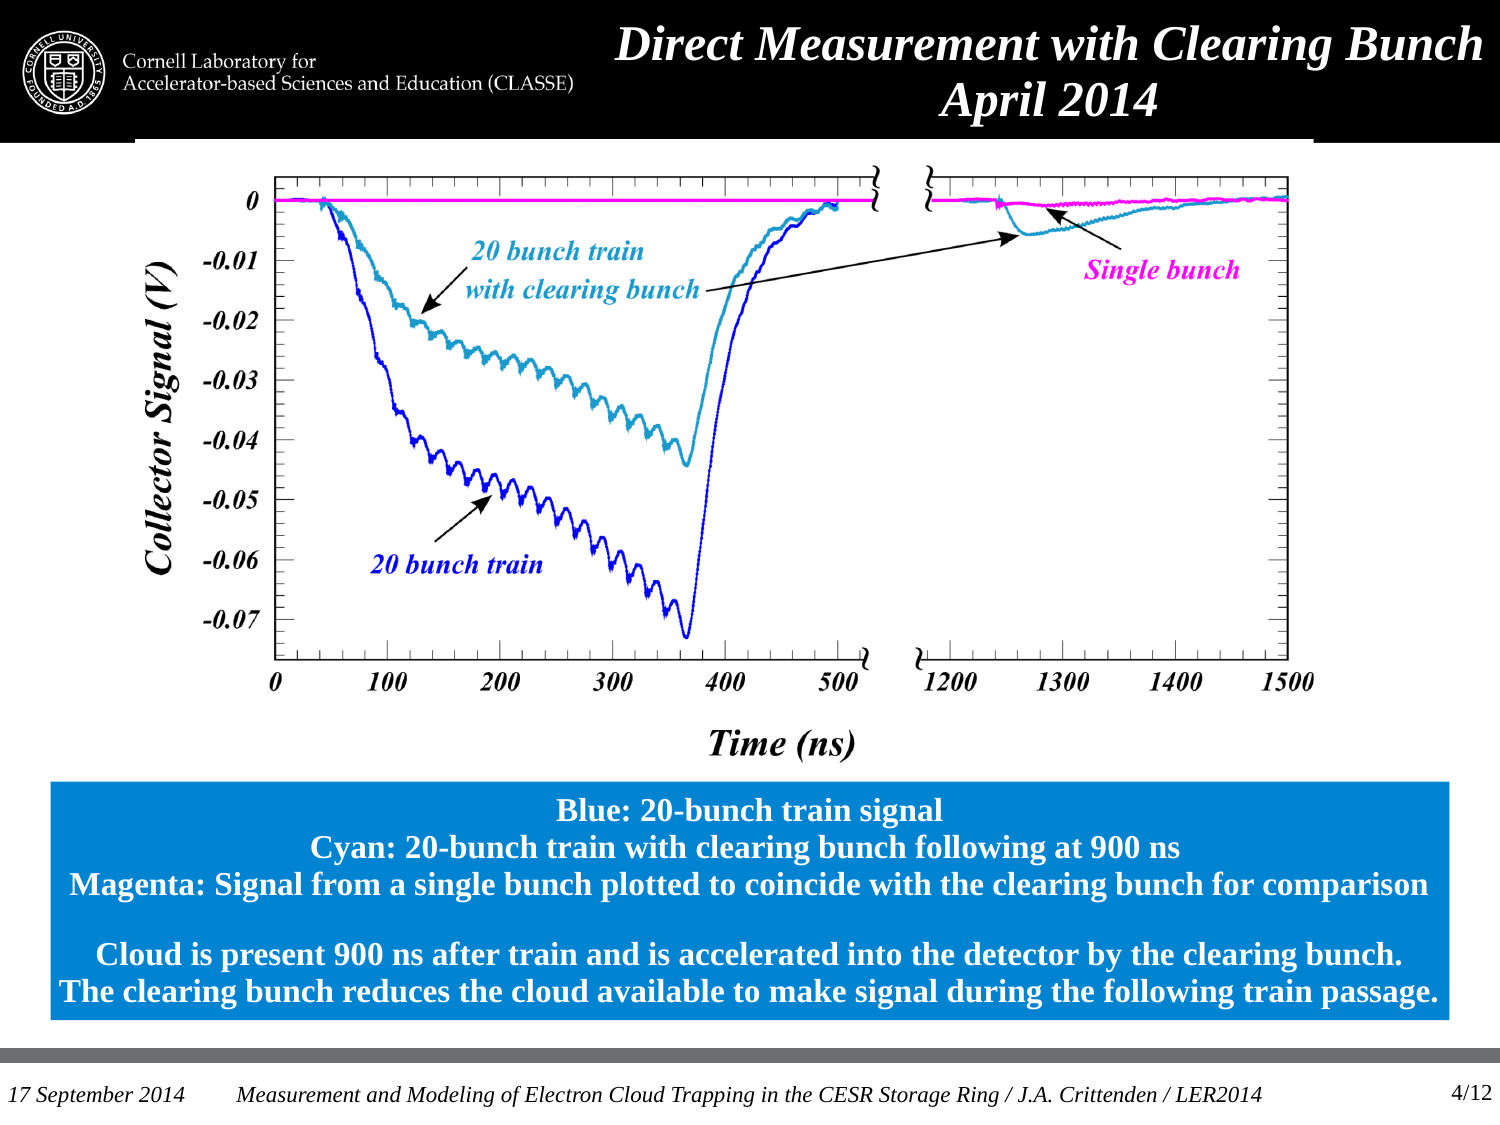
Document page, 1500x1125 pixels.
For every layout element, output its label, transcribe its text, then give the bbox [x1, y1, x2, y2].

title Direct Measurement with Clearing Bunch April 2014 [600, 7, 1500, 136]
picture [0, 0, 1500, 781]
text_box Blue: 20-bunch train signal Cyan: 20-bunch train with clearing bunch following at 900 ns Magenta: Signal from a single bunch plotted to coincide with the clearing bunch for comparison Cloud is present 900 ns after train and is accelerated into the detector by the clearing bunch. The clearing bunch reduces the cloud available to make signal during the following train passage. [50, 781, 1450, 1021]
